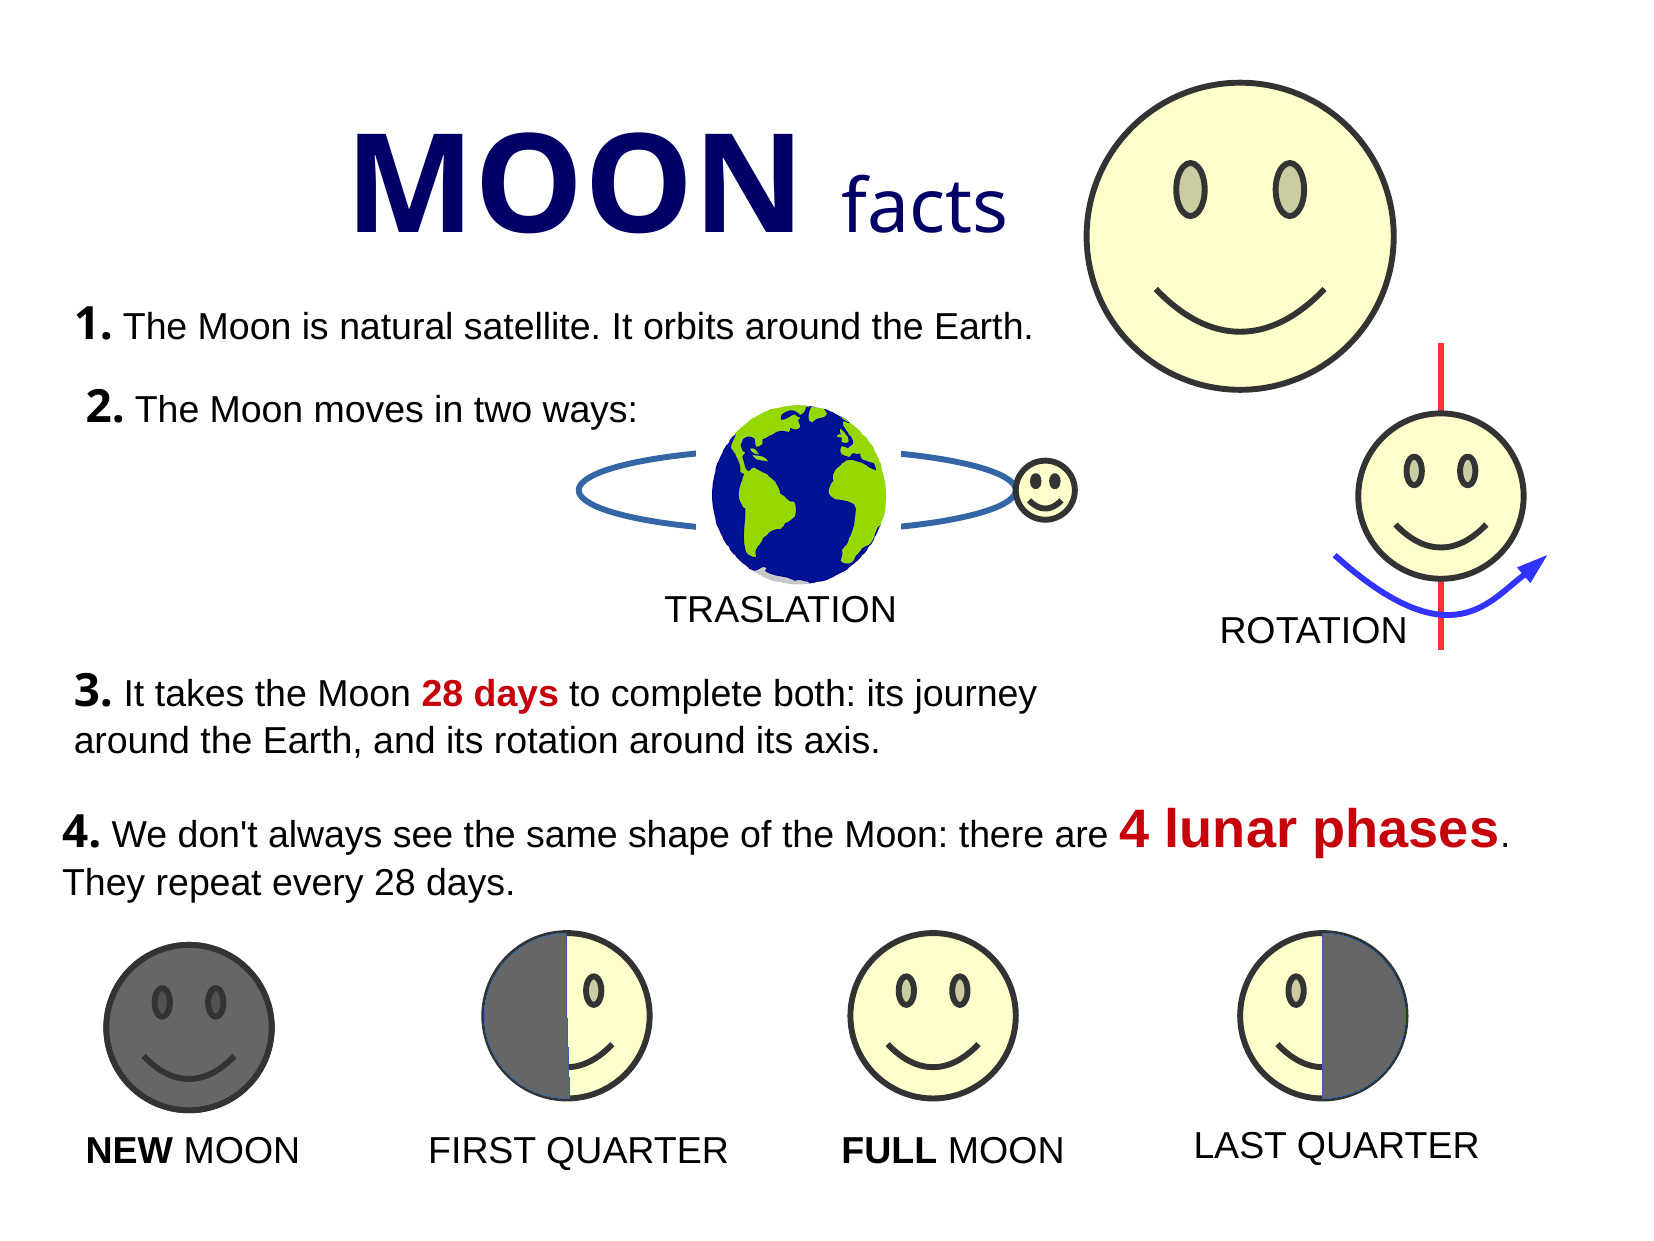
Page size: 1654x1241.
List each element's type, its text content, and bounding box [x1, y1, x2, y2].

text_box FIRST QUARTER [413, 1122, 756, 1179]
text_box TRASLATION [649, 580, 957, 638]
text_box NEW MOON [70, 1122, 343, 1179]
text_box 4. We don't always see the same shape of the Moon: there are 4 lunar phases. They repeat every 28 days. [47, 791, 1548, 924]
text_box 1. The Moon is natural satellite. It orbits around the Earth. [59, 283, 1087, 374]
text_box [1240, 933, 1406, 1099]
text_box MOON facts [330, 78, 1063, 283]
text_box LAST QUARTER [1178, 1117, 1534, 1174]
picture [696, 399, 901, 591]
text_box [106, 944, 272, 1111]
text_box [850, 933, 1016, 1099]
text_box ROTATION [1409, 602, 1438, 611]
text_box [1358, 413, 1524, 579]
text_box ROTATION [1444, 602, 1465, 612]
text_box [578, 453, 696, 527]
text_box 2. The Moon moves in two ways: [70, 366, 1099, 457]
text_box FULL MOON [826, 1122, 1087, 1179]
text_box [484, 933, 650, 1099]
text_box 3. It takes the Moon 28 days to complete both: its journey around the Earth, and its rotation around its axis. [59, 649, 1087, 782]
text_box [1086, 82, 1394, 390]
text_box ROTATION [1204, 602, 1465, 660]
text_box [901, 453, 1075, 527]
